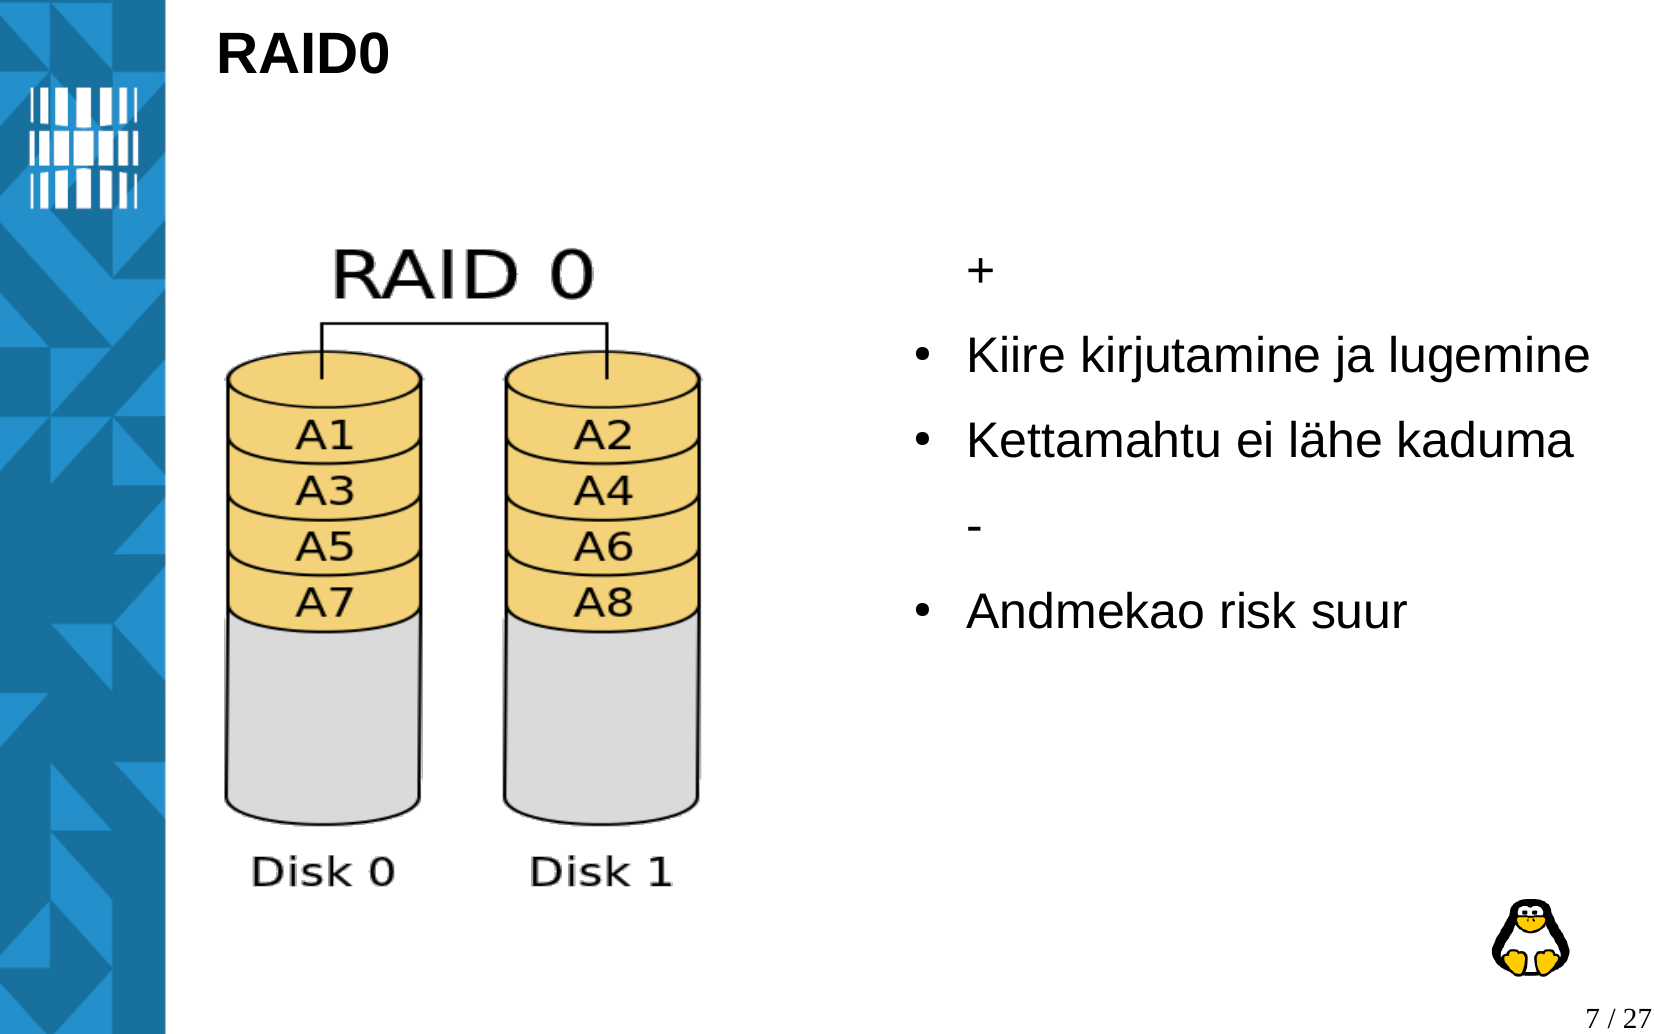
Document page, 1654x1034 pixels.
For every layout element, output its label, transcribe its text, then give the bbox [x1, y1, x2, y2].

list + Kiire kirjutamine ja lugemine Kettamahtu ei lähe kaduma - Andmekao risk suur [895, 241, 1616, 842]
title RAID0 [216, 11, 1619, 95]
picture [1464, 875, 1595, 985]
picture [188, 226, 733, 924]
